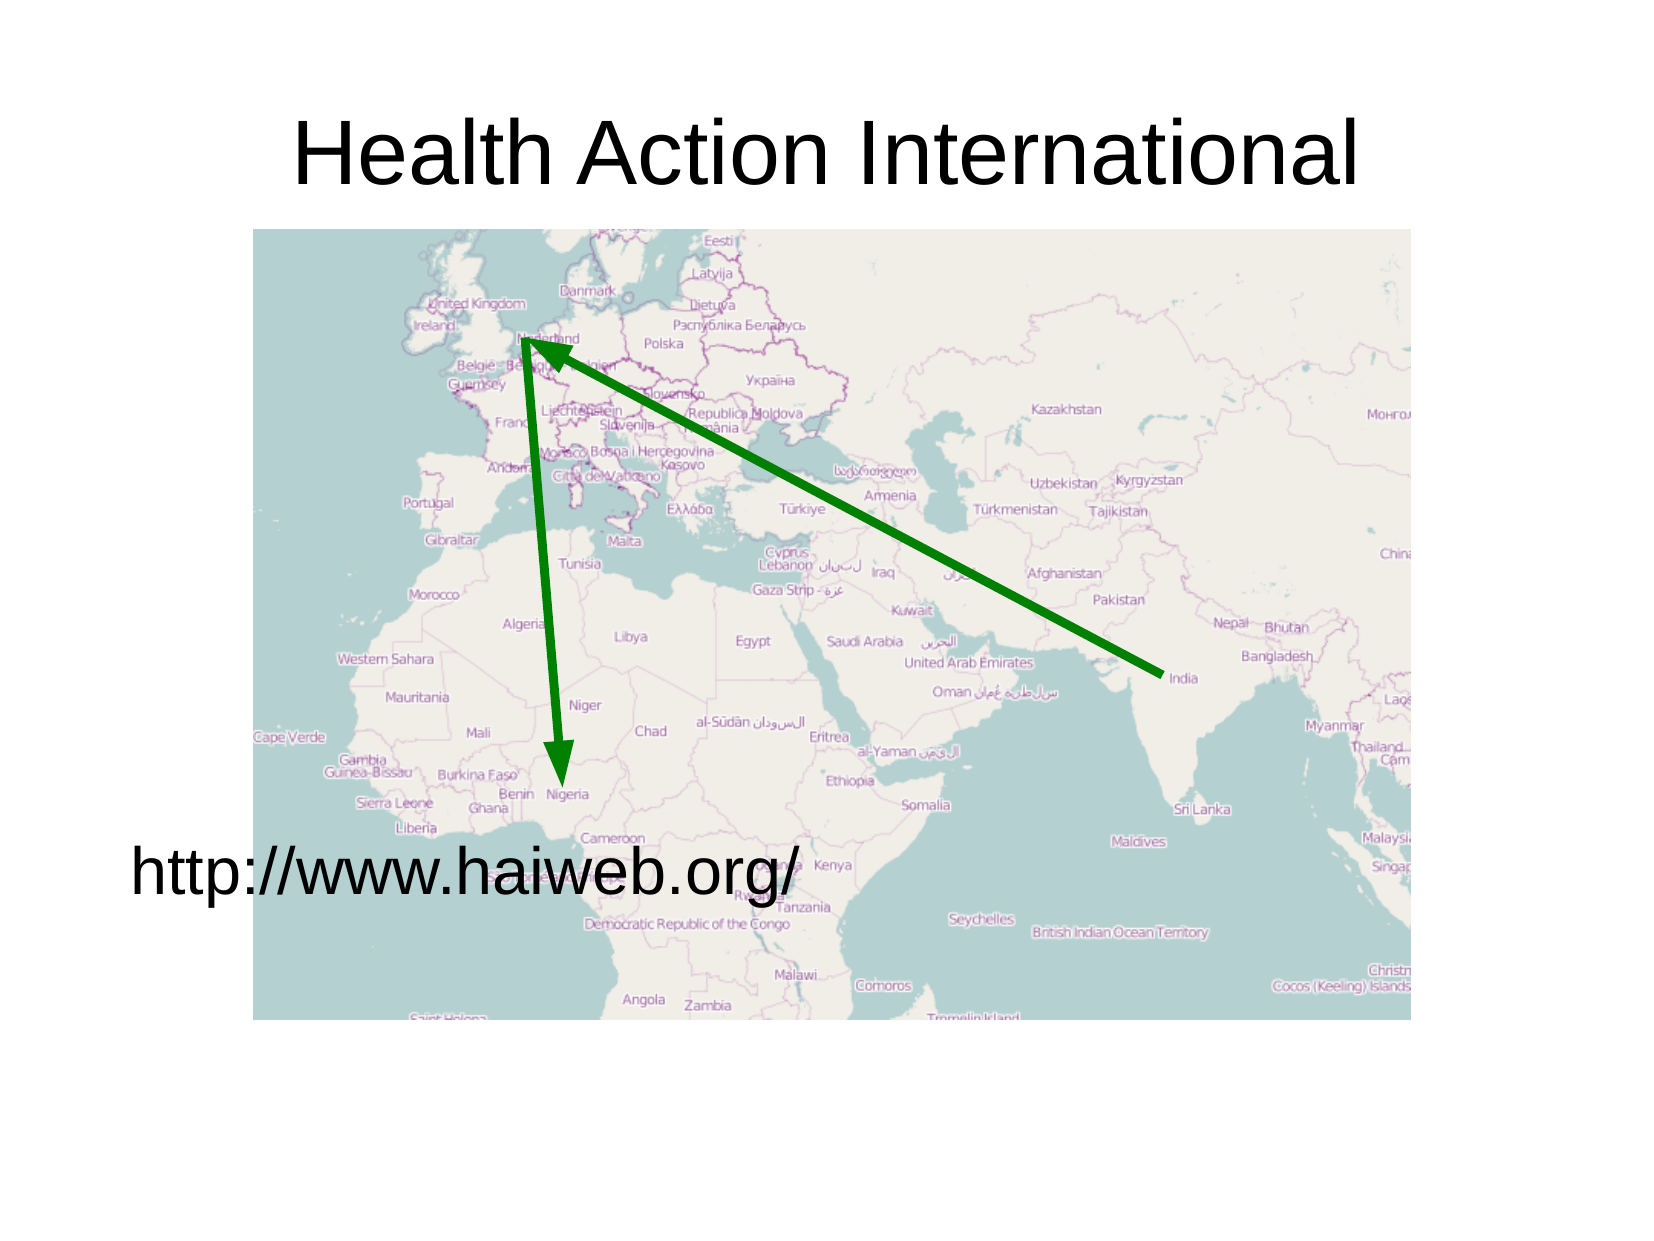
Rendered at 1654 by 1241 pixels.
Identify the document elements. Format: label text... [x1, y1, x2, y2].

picture [253, 229, 1411, 833]
title Health Action International [82, 49, 1571, 257]
list http://www.haiweb.org/ [112, 833, 1514, 947]
picture [253, 947, 1411, 1020]
